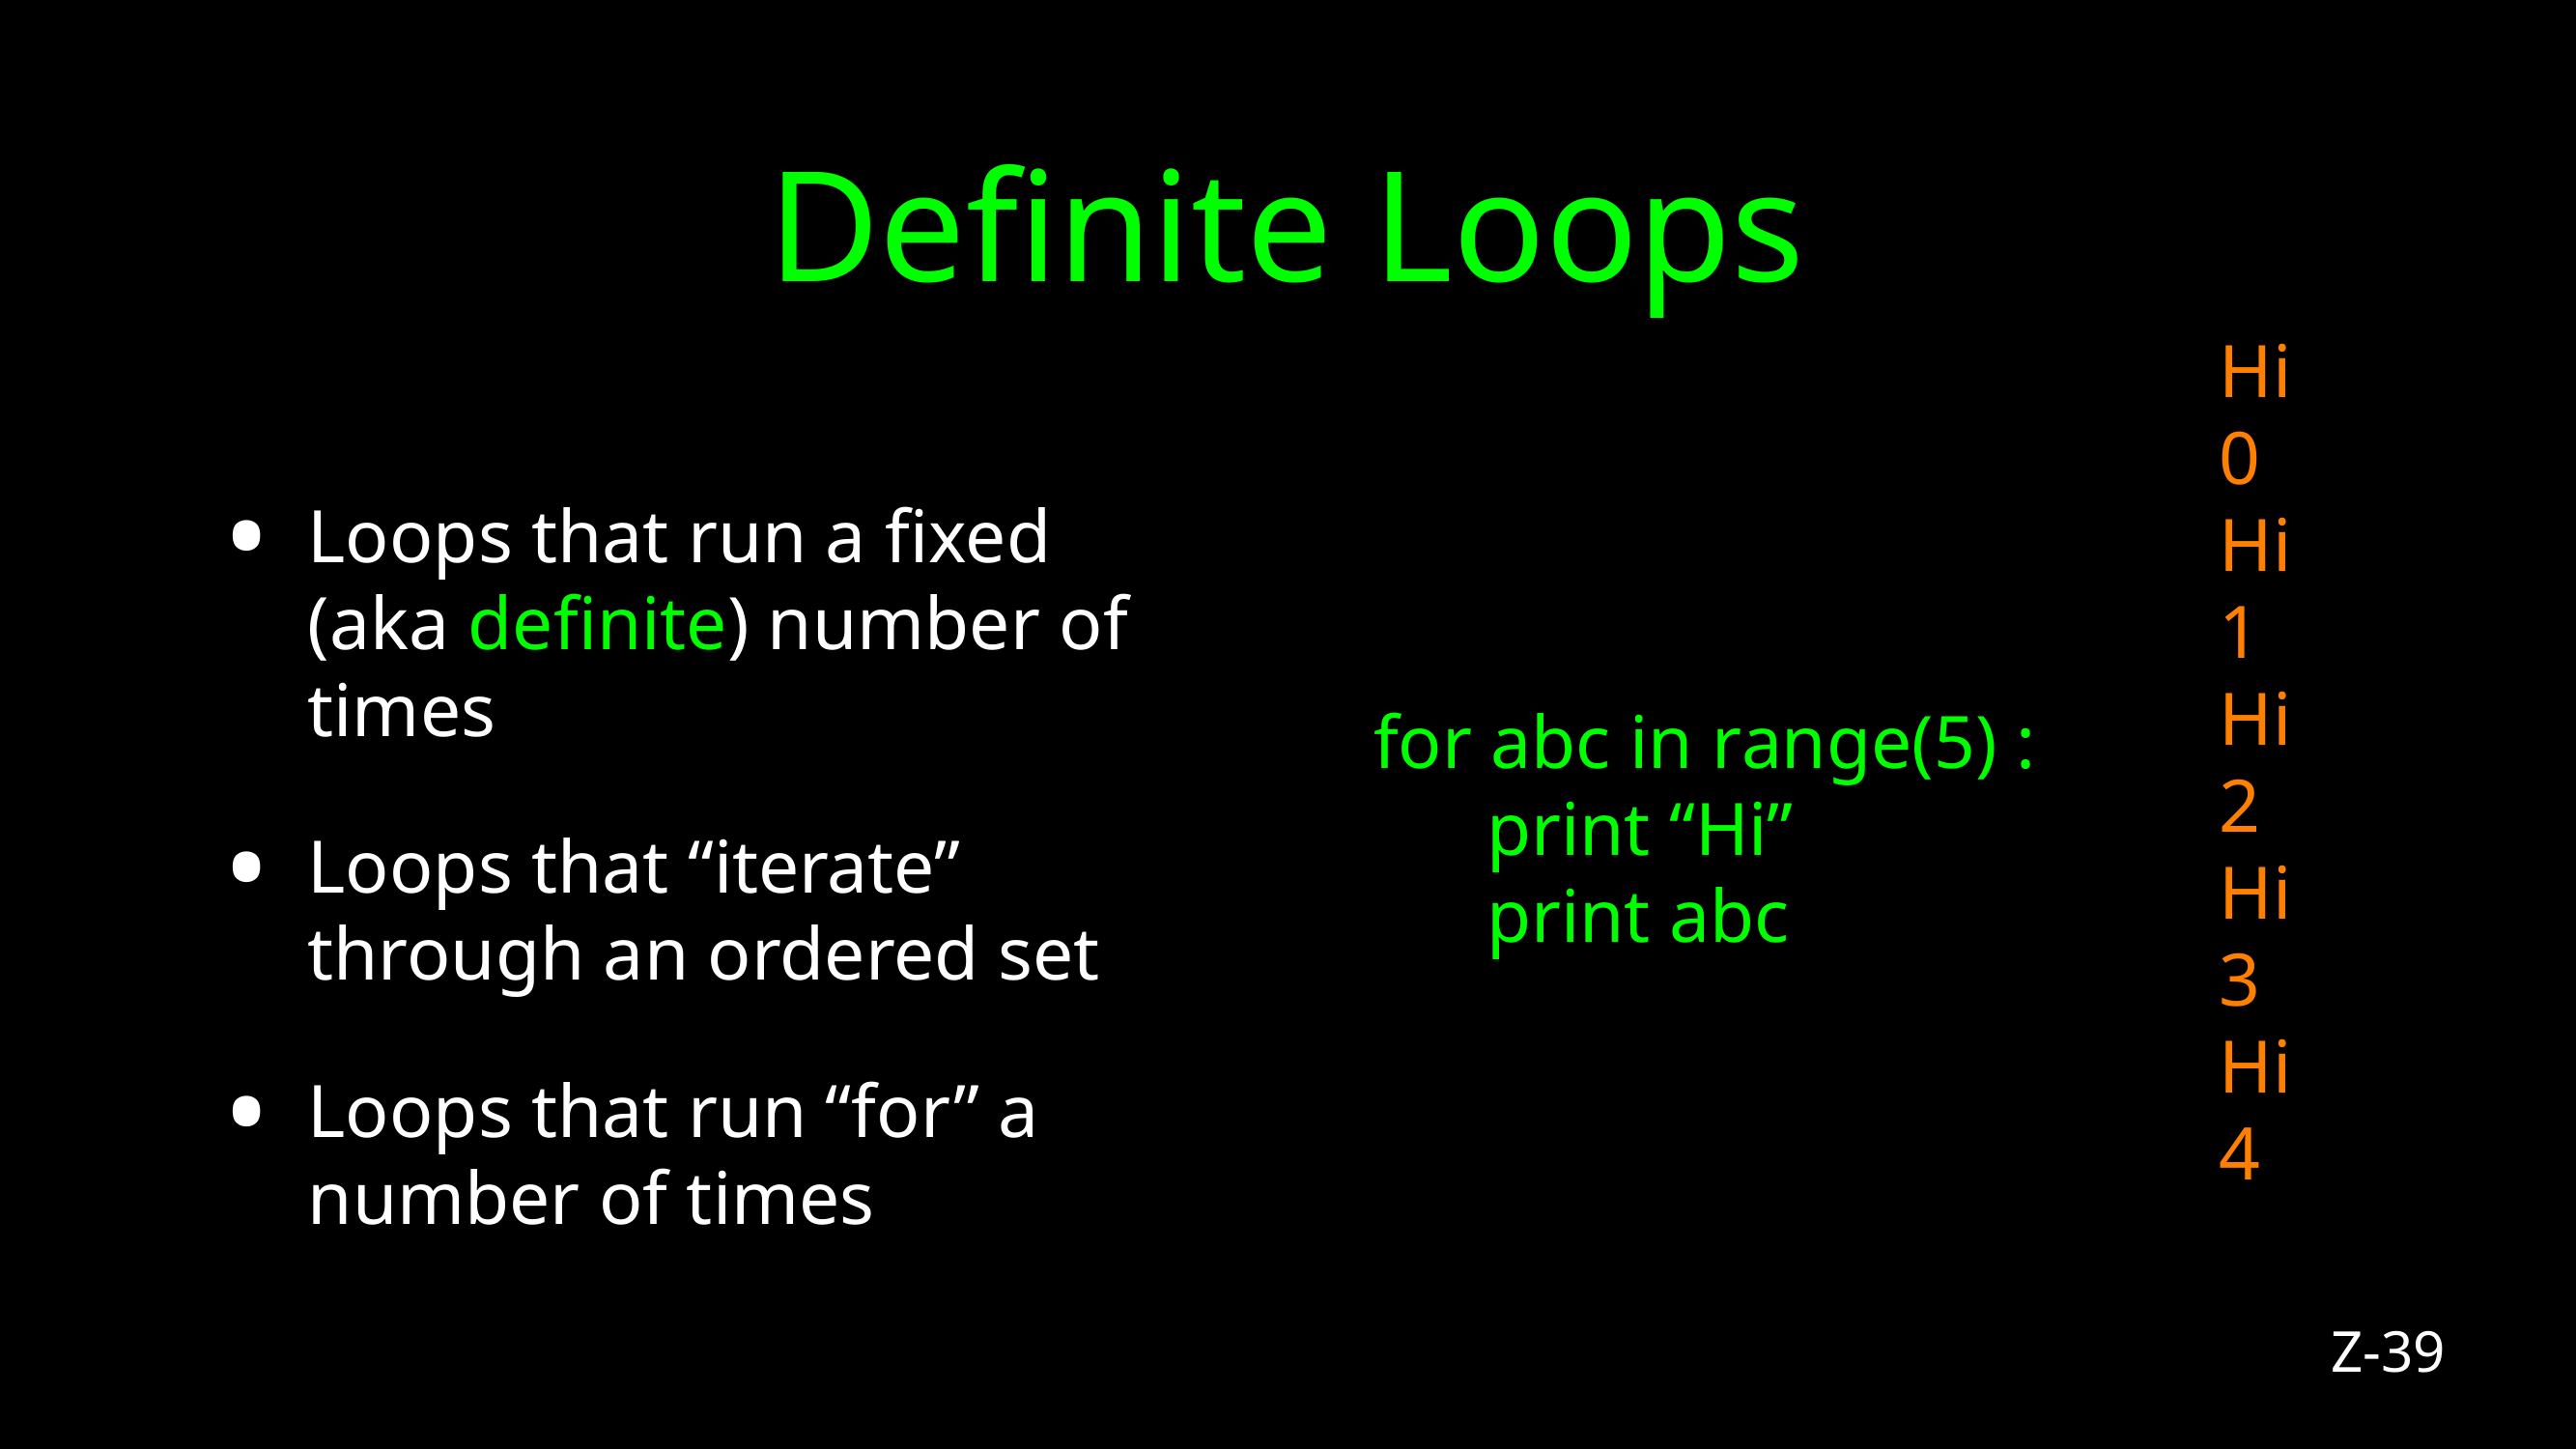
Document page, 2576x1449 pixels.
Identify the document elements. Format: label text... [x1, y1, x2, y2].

list Loops that run a fixed (aka definite) number of times Loops that “iterate” through an ordered set Loops that run “for” a number of times [183, 412, 1183, 1317]
text_box for abc in range(5) : print “Hi” print abc [1373, 696, 2037, 957]
text_box Hi 0 Hi 1 Hi 2 Hi 3 Hi 4 [2220, 325, 2292, 1195]
title Definite Loops [183, 38, 2392, 403]
text_box Z-39 [2331, 1315, 2447, 1383]
